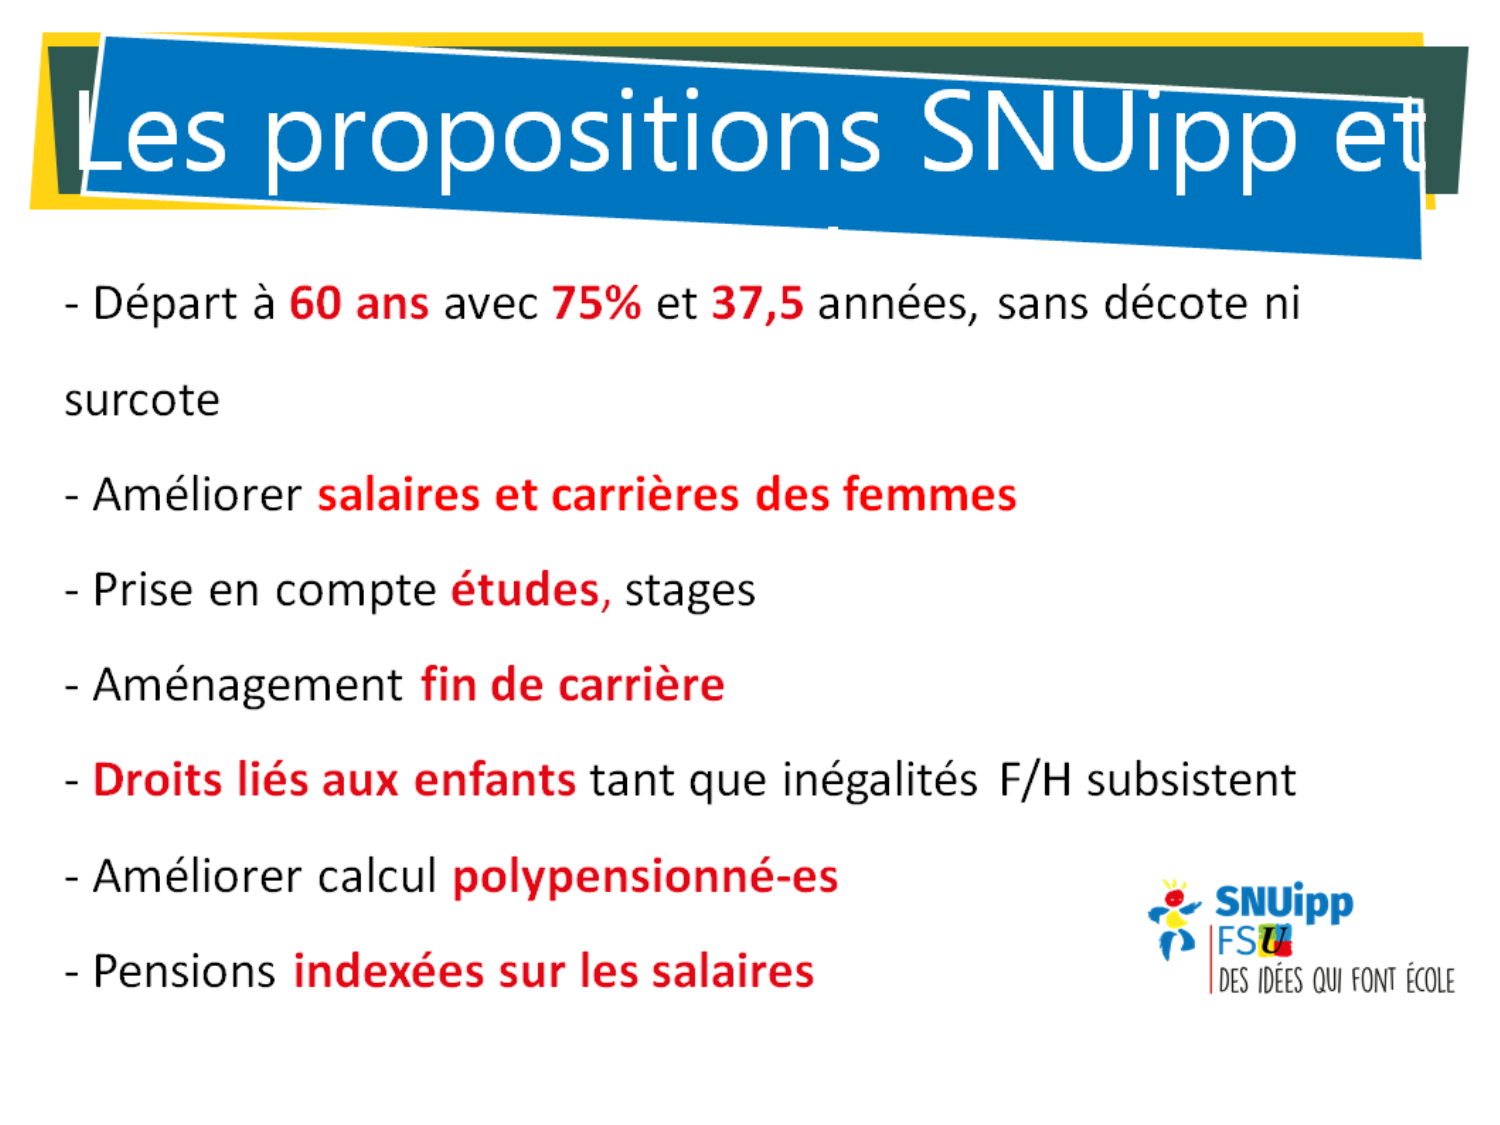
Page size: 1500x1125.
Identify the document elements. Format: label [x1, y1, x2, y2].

picture [0, 24, 1500, 1034]
